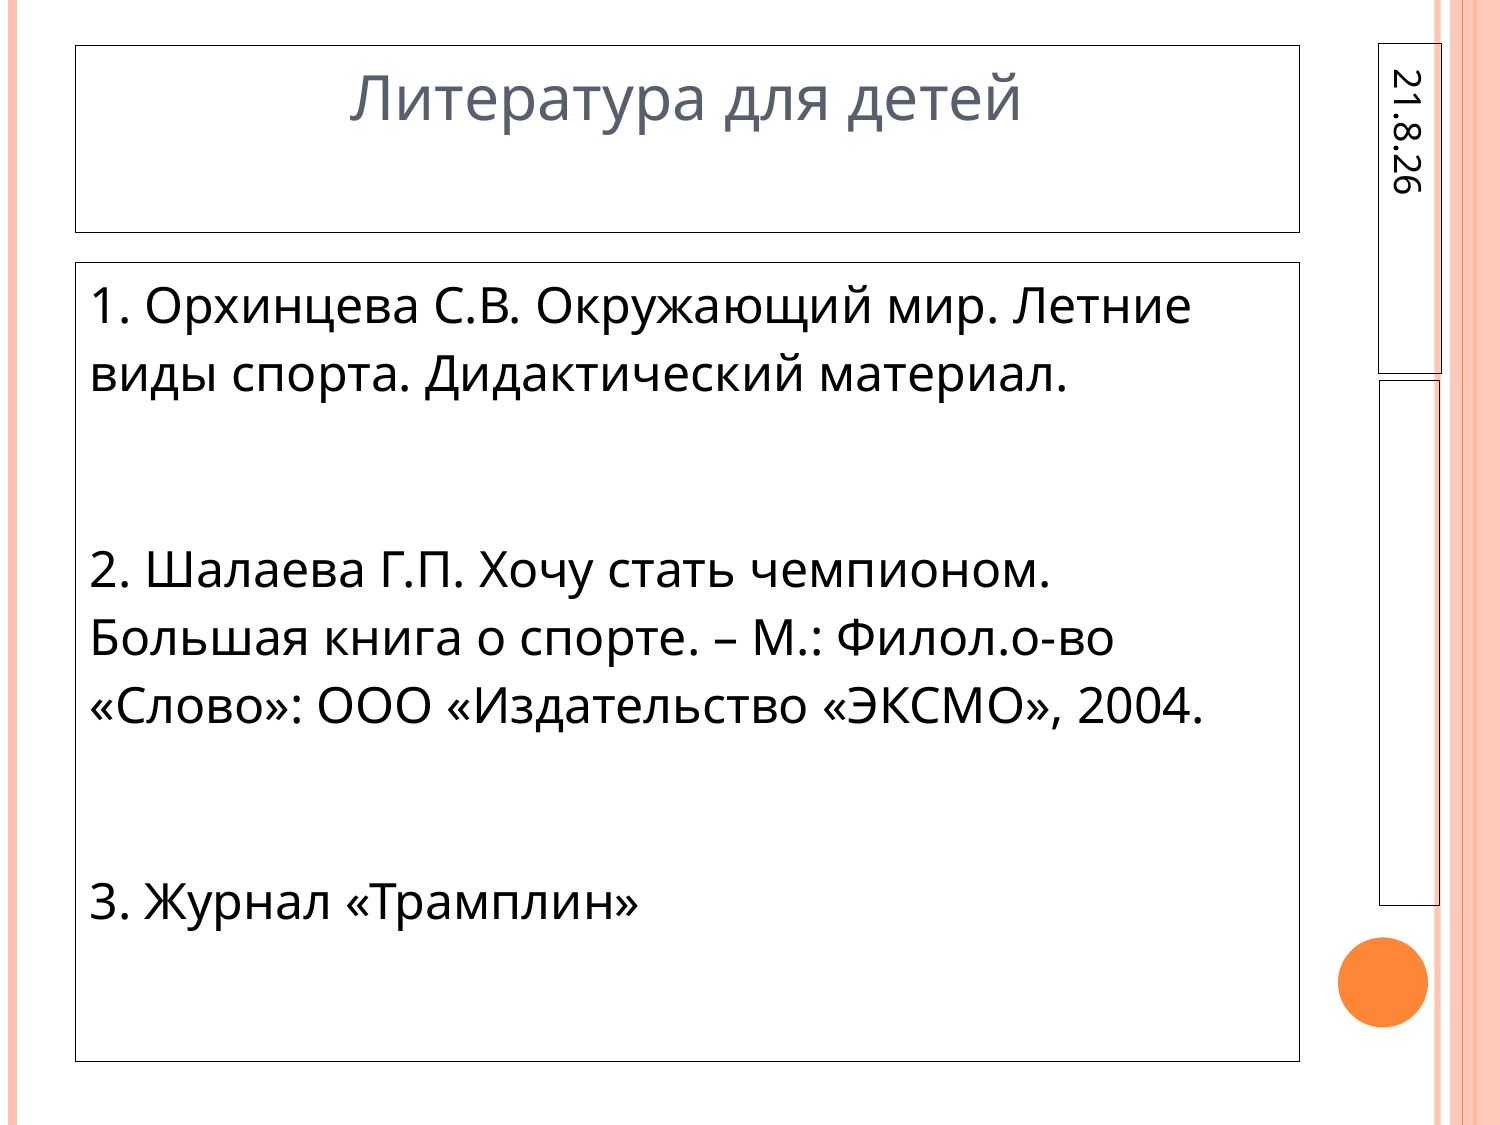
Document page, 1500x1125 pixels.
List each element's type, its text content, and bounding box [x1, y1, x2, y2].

list 1. Орхинцева С.В. Окружающий мир. Летние виды спорта. Дидактический материал. 2. Шалаева Г.П. Хочу стать чемпионом. Большая книга о спорте. – М.: Филол.о-во «Слово»: ООО «Издательство «ЭКСМО», 2004. 3. Журнал «Трамплин» [75, 262, 1300, 1062]
title Литература для детей [75, 45, 1300, 233]
